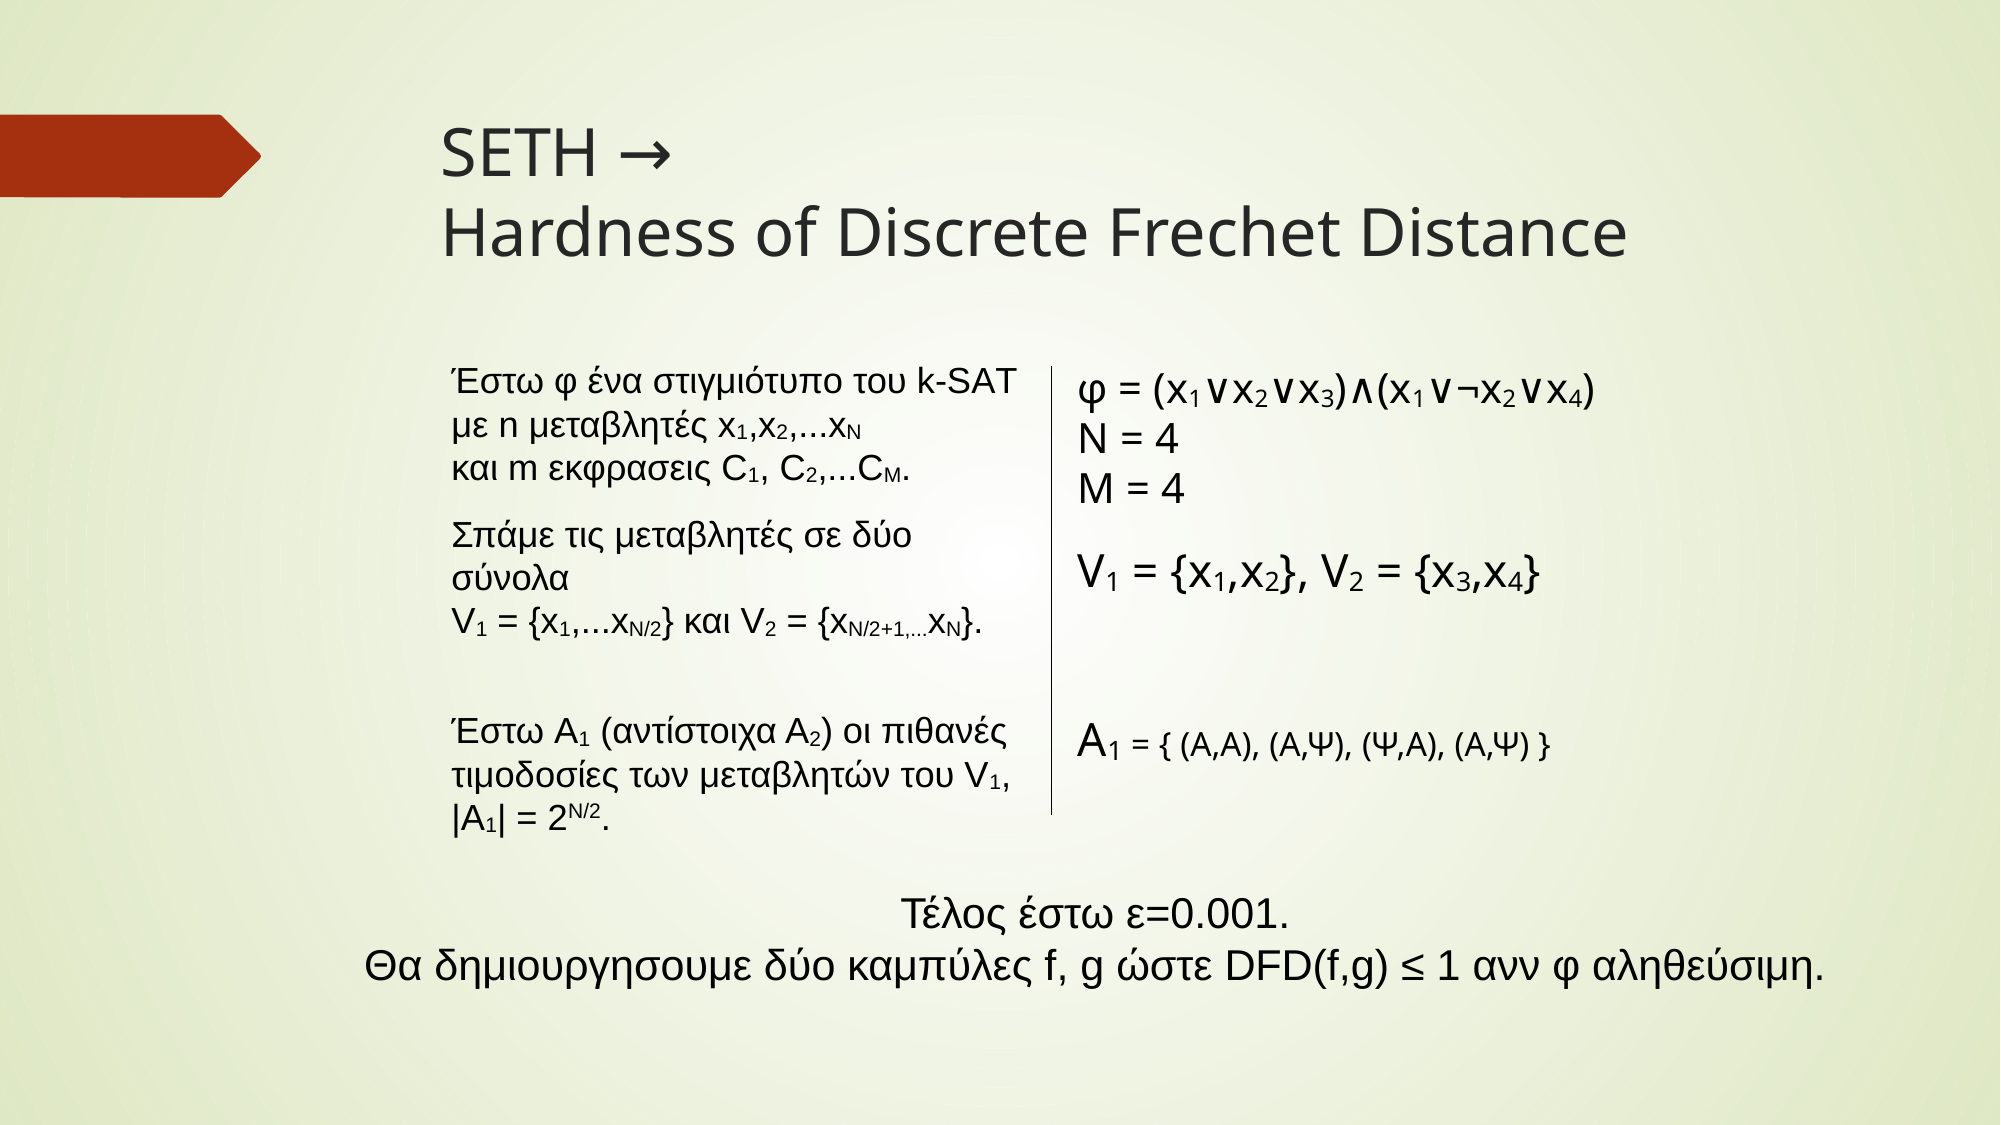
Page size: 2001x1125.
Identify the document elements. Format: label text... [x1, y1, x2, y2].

text_box Τέλος έστω ε=0.001. Θα δημιουργησουμε δύο καμπύλες f, g ώστε DFD(f,g) ≤ 1 ανν φ αληθεύσιμη. [318, 885, 1873, 1004]
list Έστω φ ένα στιγμιότυπο του k-SAΤ με n μεταβλητές x1,x2,...xN και m εκφρασεις C1, C2,...CM. Σπάμε τις μεταβλητές σε δύο σύνολα V1 = {x1,...xN/2} και V2 = {xN/2+1,...xN}. Έστω A1 (αντίστοιχα Α2) οι πιθανές τιμοδοσίες των μεταβλητών του V1, |A1| = 2N/2. [436, 350, 1052, 885]
list φ = (x1∨x2∨x3)∧(x1∨¬x2∨x4) N = 4 M = 4 V1 = {x1,x2}, V2 = {x3,x4} A1 = { (Α,Α), (Α,Ψ), (Ψ,Α), (Α,Ψ) } [1062, 354, 1678, 885]
title SETH → Hardness of Discrete Frechet Distance [425, 102, 1888, 313]
